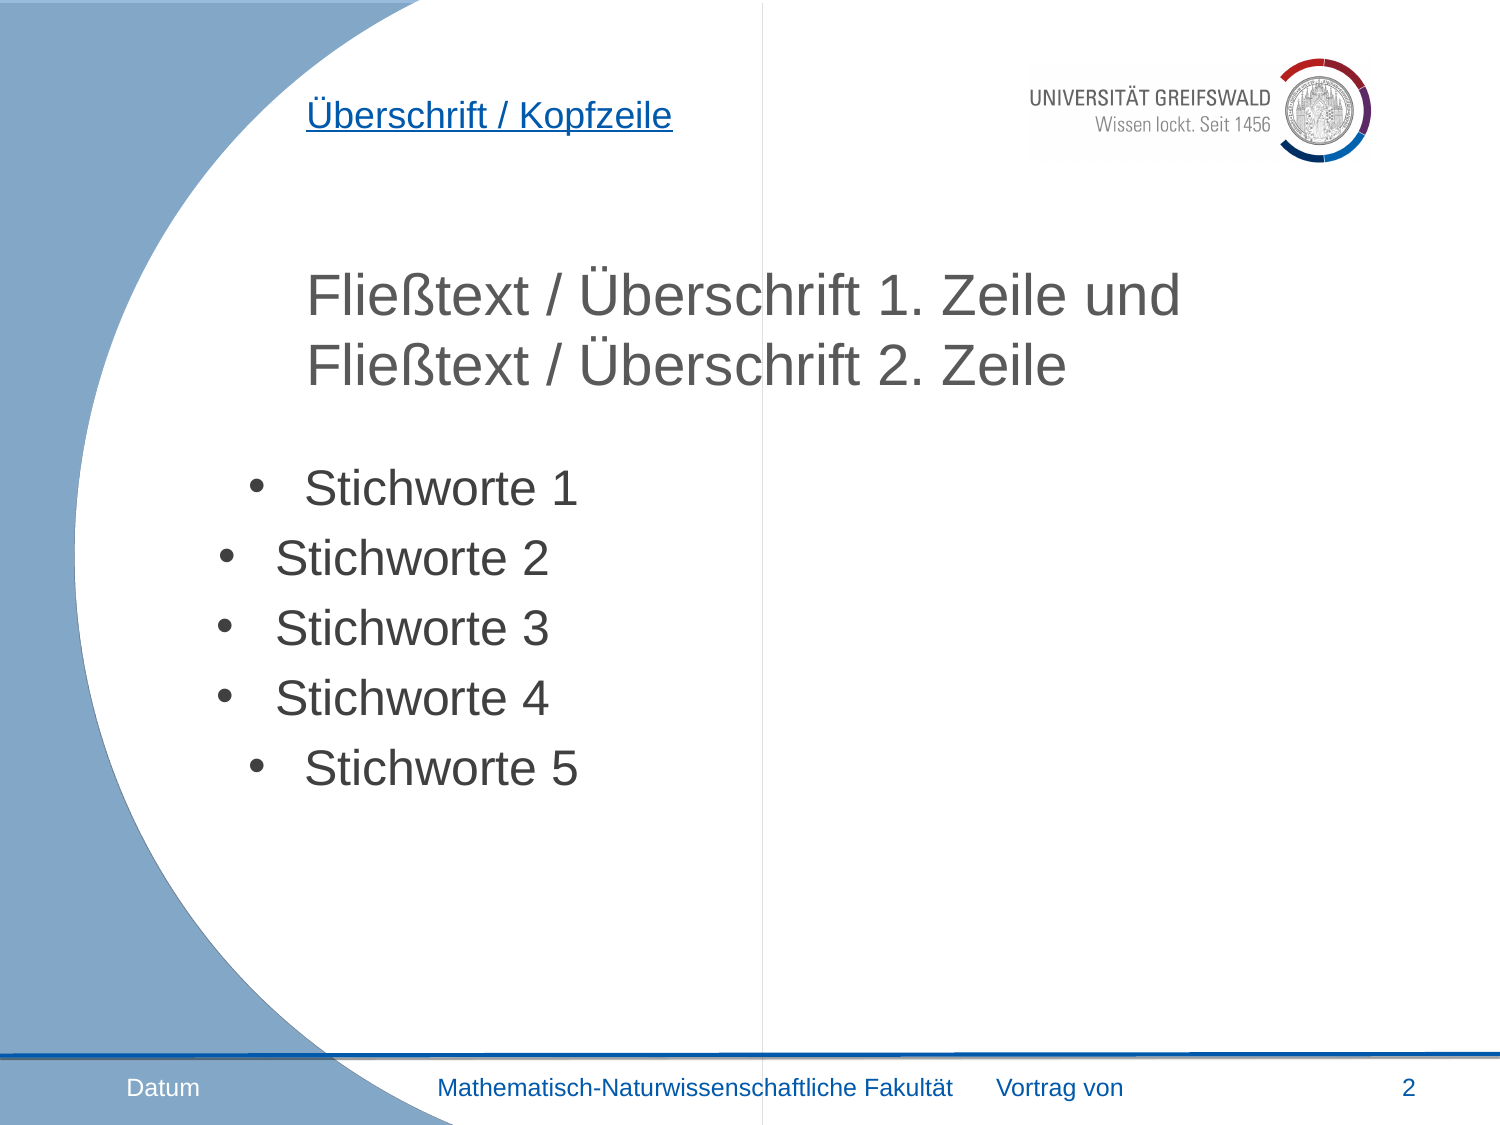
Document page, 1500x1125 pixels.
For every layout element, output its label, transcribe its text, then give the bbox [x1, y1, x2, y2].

text_box Stichworte 1 Stichworte 2 Stichworte 3 Stichworte 4 Stichworte 5 [187, 447, 1403, 1012]
picture [1030, 58, 1372, 163]
text_box Fließtext / Überschrift 1. Zeile und Fließtext / Überschrift 2. Zeile [291, 249, 1416, 409]
text_box Überschrift / Kopfzeile [291, 83, 1121, 166]
